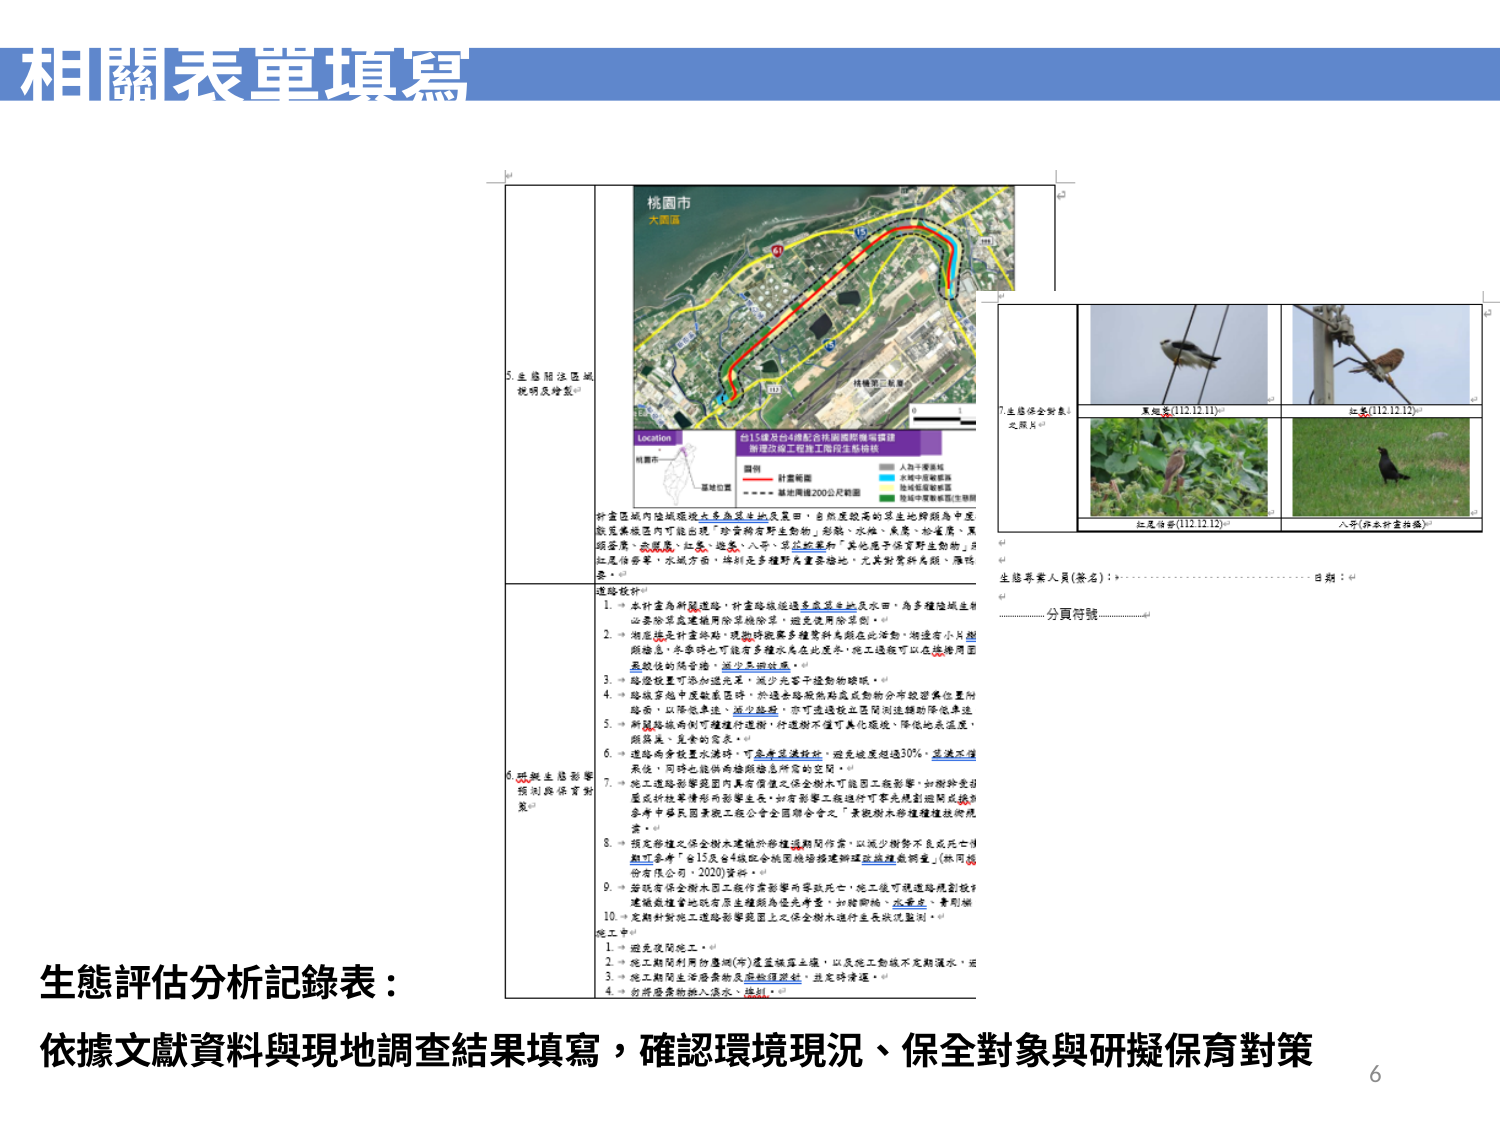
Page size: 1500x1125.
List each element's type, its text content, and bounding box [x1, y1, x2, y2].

picture [17, 100, 1500, 1030]
text_box 相關表單填寫 [198, 75, 224, 100]
text_box 相關表單填寫 [4, 37, 995, 180]
text_box 相關表單填寫 [109, 66, 128, 100]
text_box [995, 47, 1500, 101]
text_box 相關表單填寫 [63, 68, 80, 78]
text_box 相關表單填寫 [63, 51, 80, 60]
text_box 生態評估分析記錄表: 依據文獻資料與現地調查結果填寫，確認環境現況、保全對象與研擬保育對策 [24, 929, 1352, 1080]
text_box 相關表單填寫 [140, 66, 156, 100]
text_box 相關表單填寫 [418, 90, 449, 100]
text_box [0, 47, 4, 101]
text_box 相關表單填寫 [63, 86, 80, 96]
